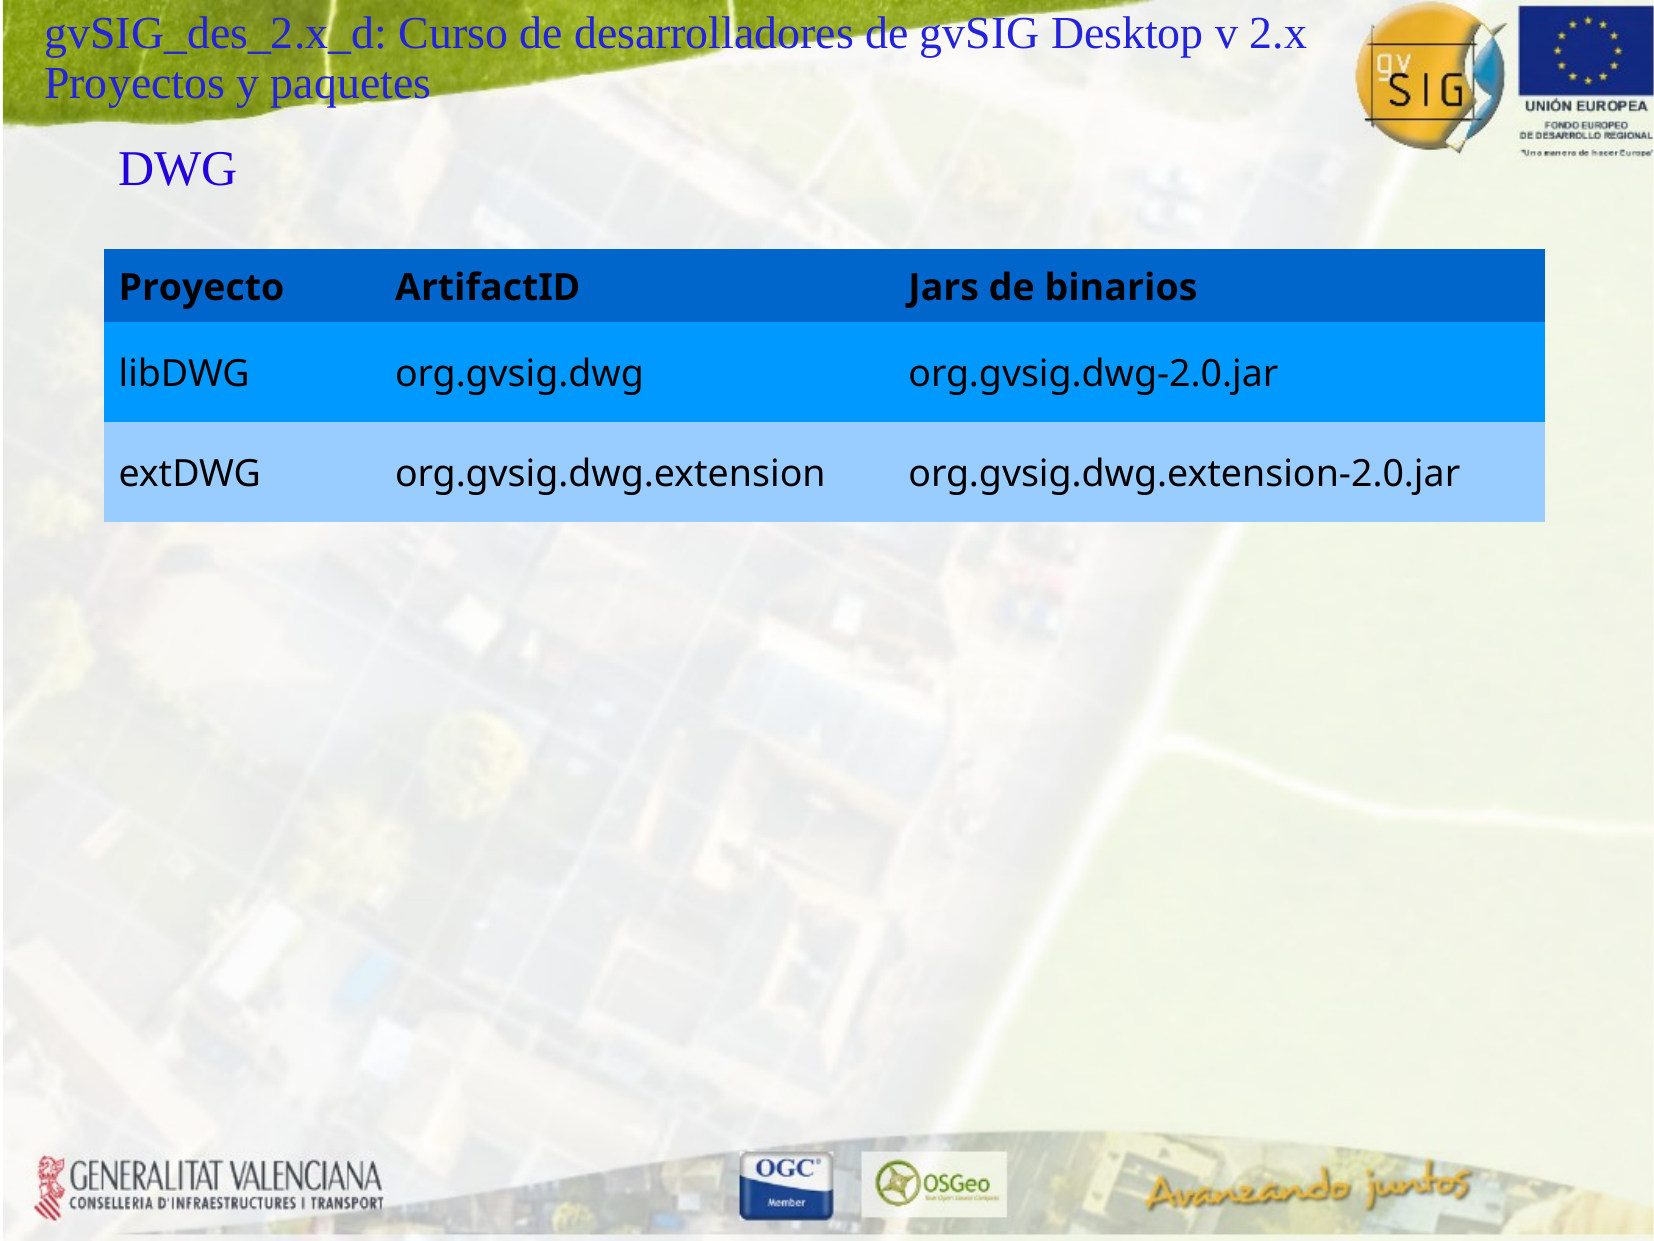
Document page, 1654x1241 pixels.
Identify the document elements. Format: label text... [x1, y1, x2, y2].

table_cell extDWG [104, 422, 380, 522]
title DWG [118, 94, 1447, 243]
table_header Proyecto [104, 249, 380, 322]
table_cell org.gvsig.dwg [380, 322, 894, 422]
table_header ArtifactID [380, 249, 894, 322]
picture [2, 0, 1654, 1241]
table_cell org.gvsig.dwg.extension-2.0.jar [894, 422, 1545, 522]
table_cell libDWG [104, 322, 380, 422]
table_cell org.gvsig.dwg.extension [380, 422, 894, 522]
text_box [59, 324, 1447, 1063]
table_header Jars de binarios [894, 249, 1545, 322]
table_cell org.gvsig.dwg-2.0.jar [894, 322, 1545, 422]
